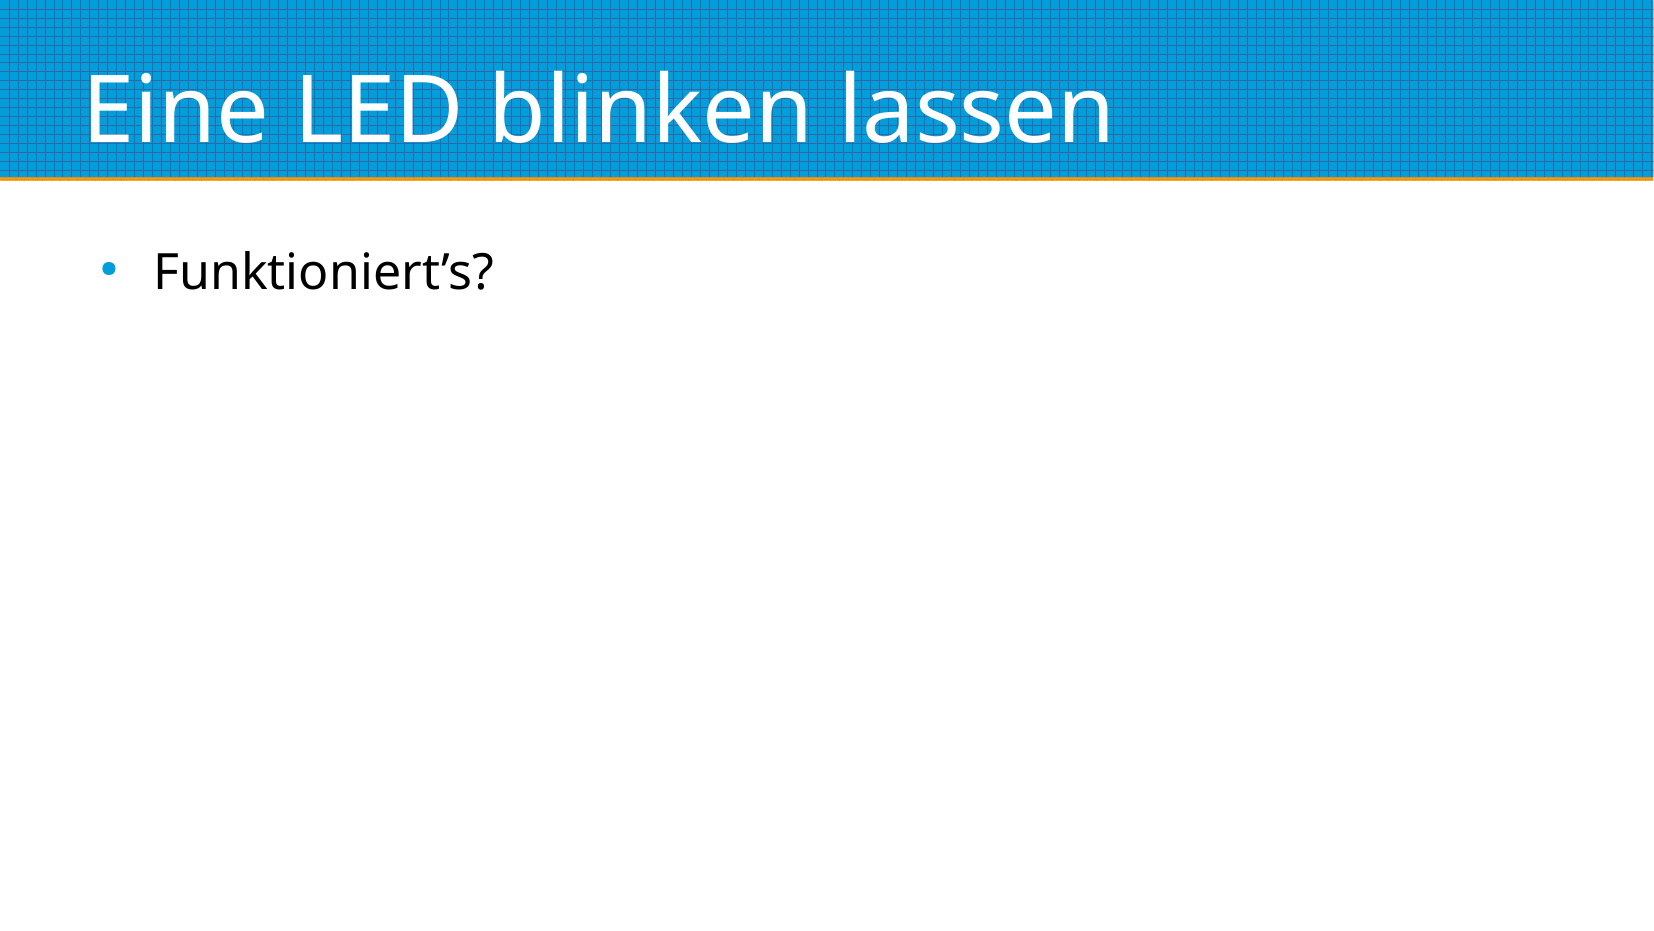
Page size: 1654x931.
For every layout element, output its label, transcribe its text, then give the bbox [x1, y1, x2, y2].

title Eine LED blinken lassen [82, 14, 1571, 171]
list Funktioniert’s? [82, 236, 1563, 811]
